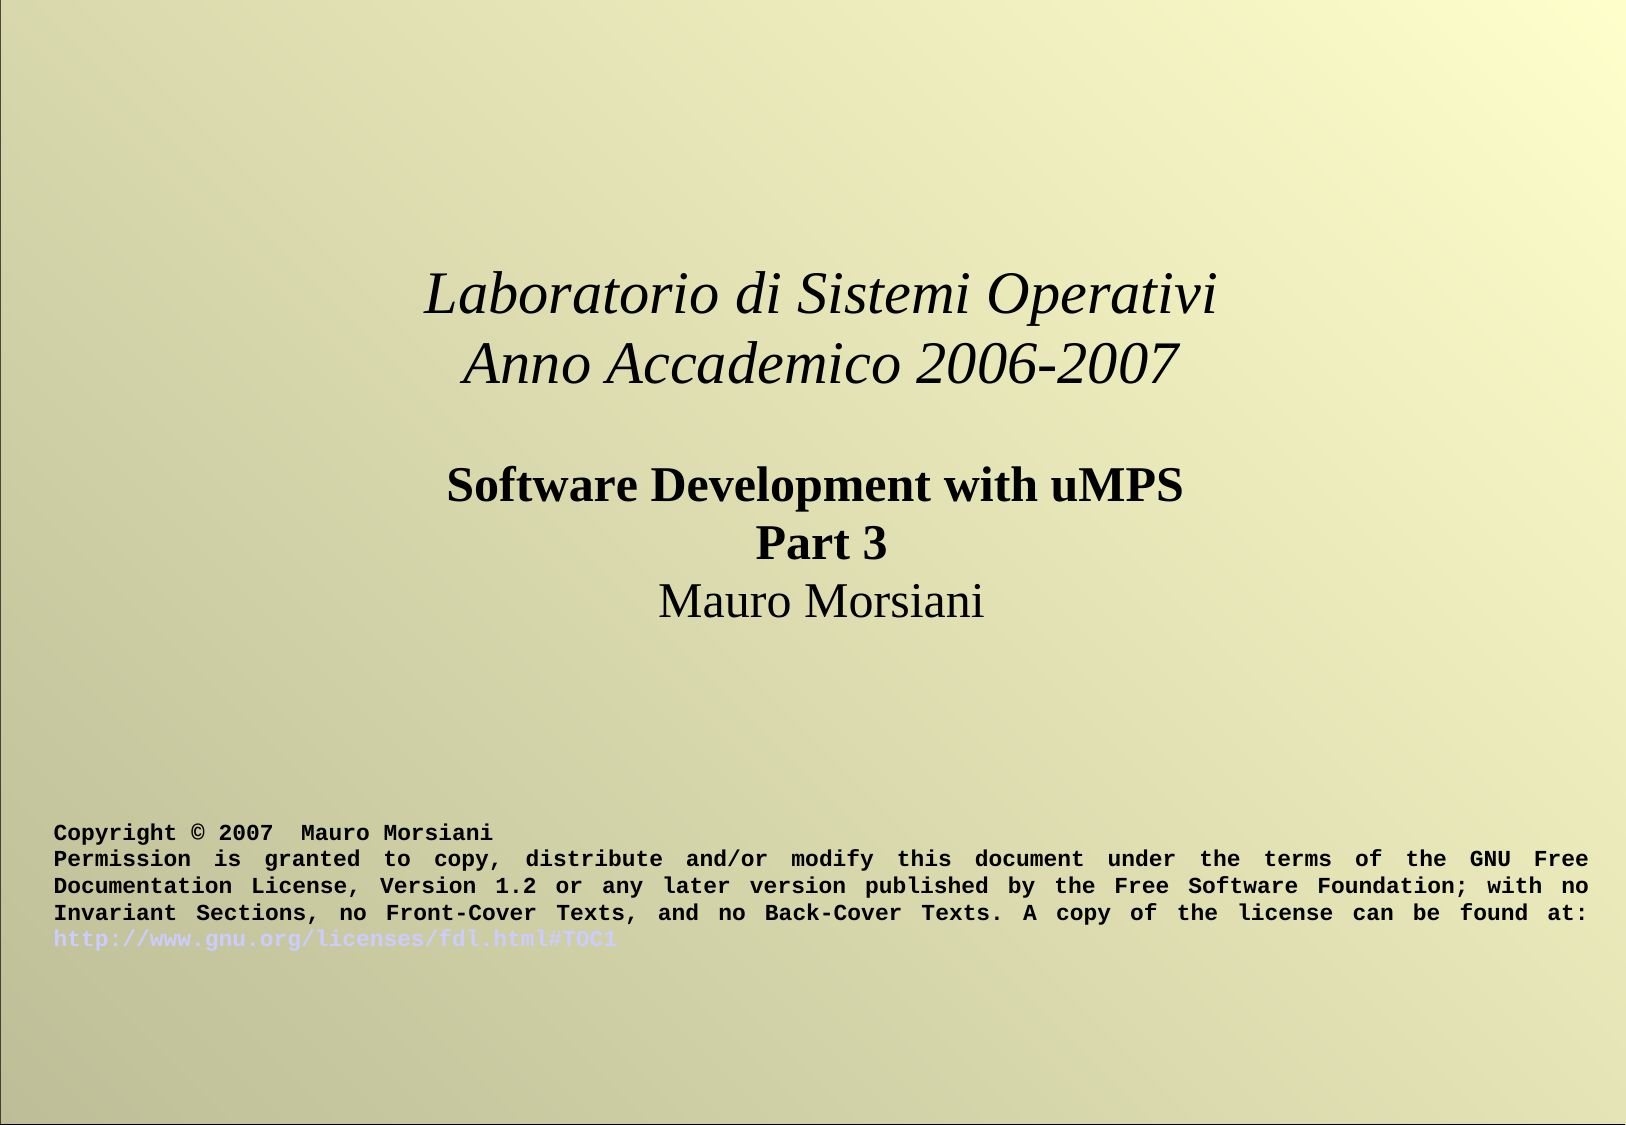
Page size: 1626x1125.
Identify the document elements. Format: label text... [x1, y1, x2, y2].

text_box [0, 0, 1626, 1125]
text_box Laboratorio di Sistemi Operativi Anno Accademico 2006-2007 Software Development with uMPS Part 3 Mauro Morsiani Copyright © 2007 Mauro Morsiani Permission is granted to copy, distribute and/or modify this document under the terms of the GNU Free Documentation License, Version 1.2 or any later version published by the Free Software Foundation; with no Invariant Sections, no Front-Cover Texts, and no Back-Cover Texts. A copy of the license can be found at: http://www.gnu.org/licenses/fdl.html#TOC1 [53, 48, 1590, 982]
